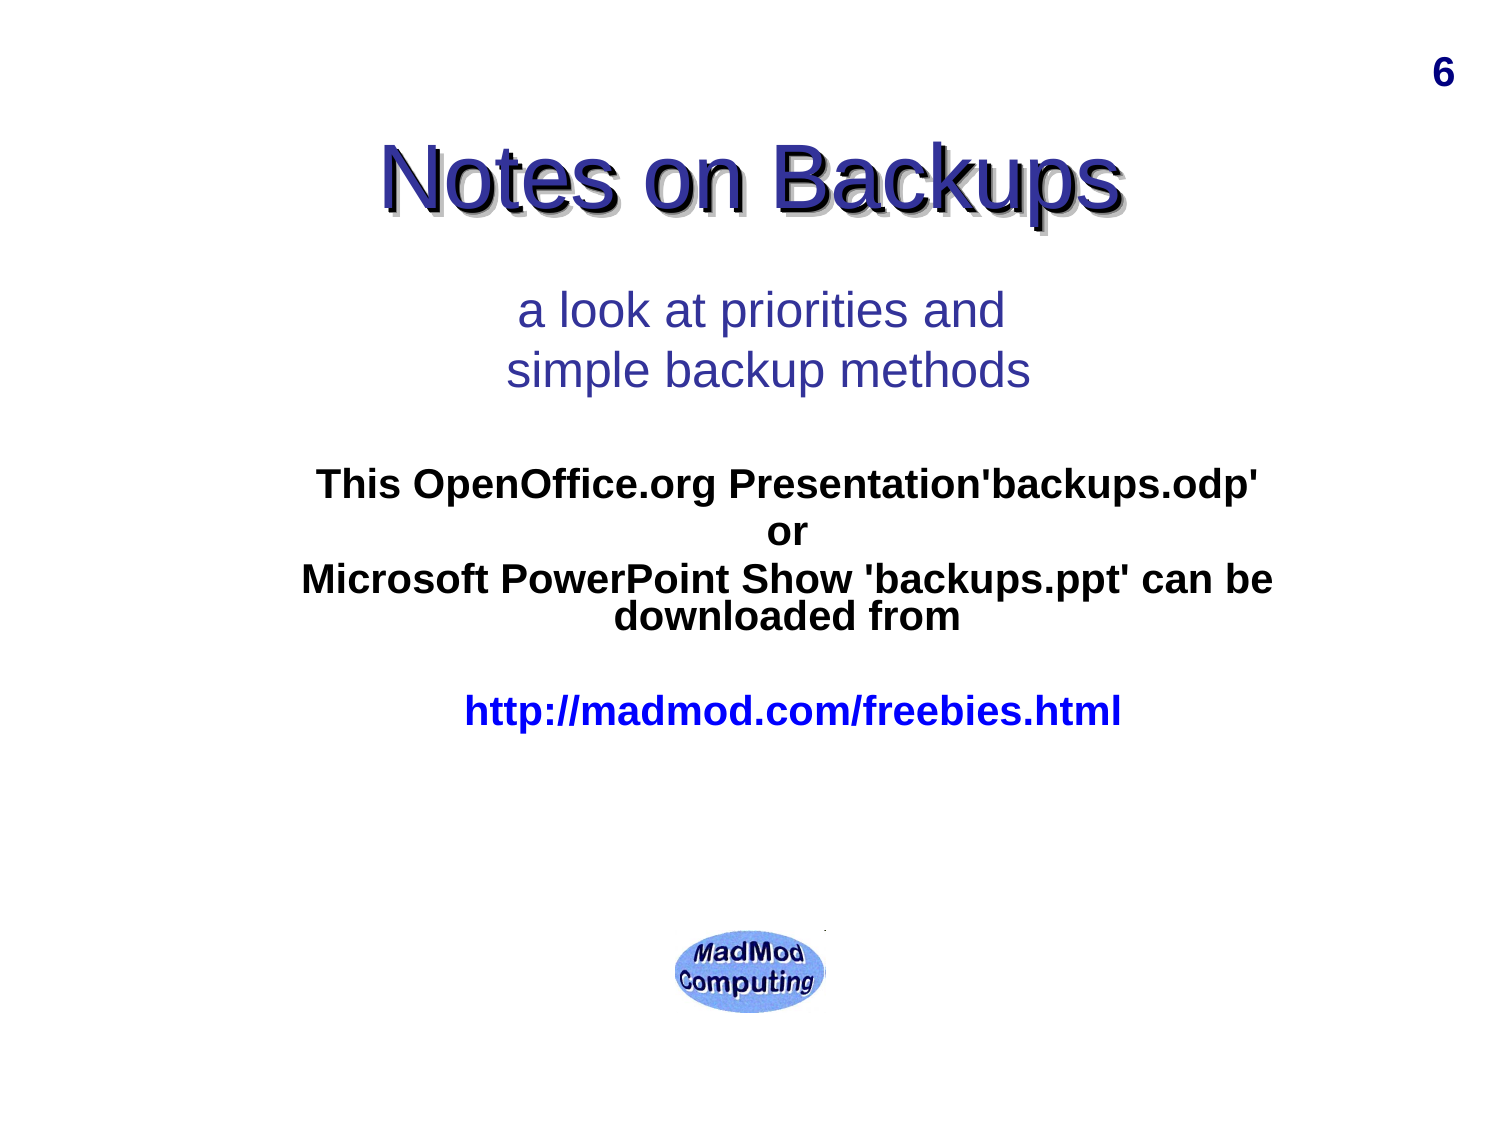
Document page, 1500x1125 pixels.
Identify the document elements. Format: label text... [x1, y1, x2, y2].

subtitle This OpenOffice.org Presentation'backups.odp' or Microsoft PowerPoint Show 'backups.ppt' can be downloaded from http://madmod.com/freebies.html [112, 460, 1388, 788]
title Notes on Backups [187, 112, 1313, 242]
picture [675, 930, 826, 1013]
text_box 6 [1387, 37, 1500, 103]
text_box a look at priorities and simple backup methods [299, 299, 1238, 376]
